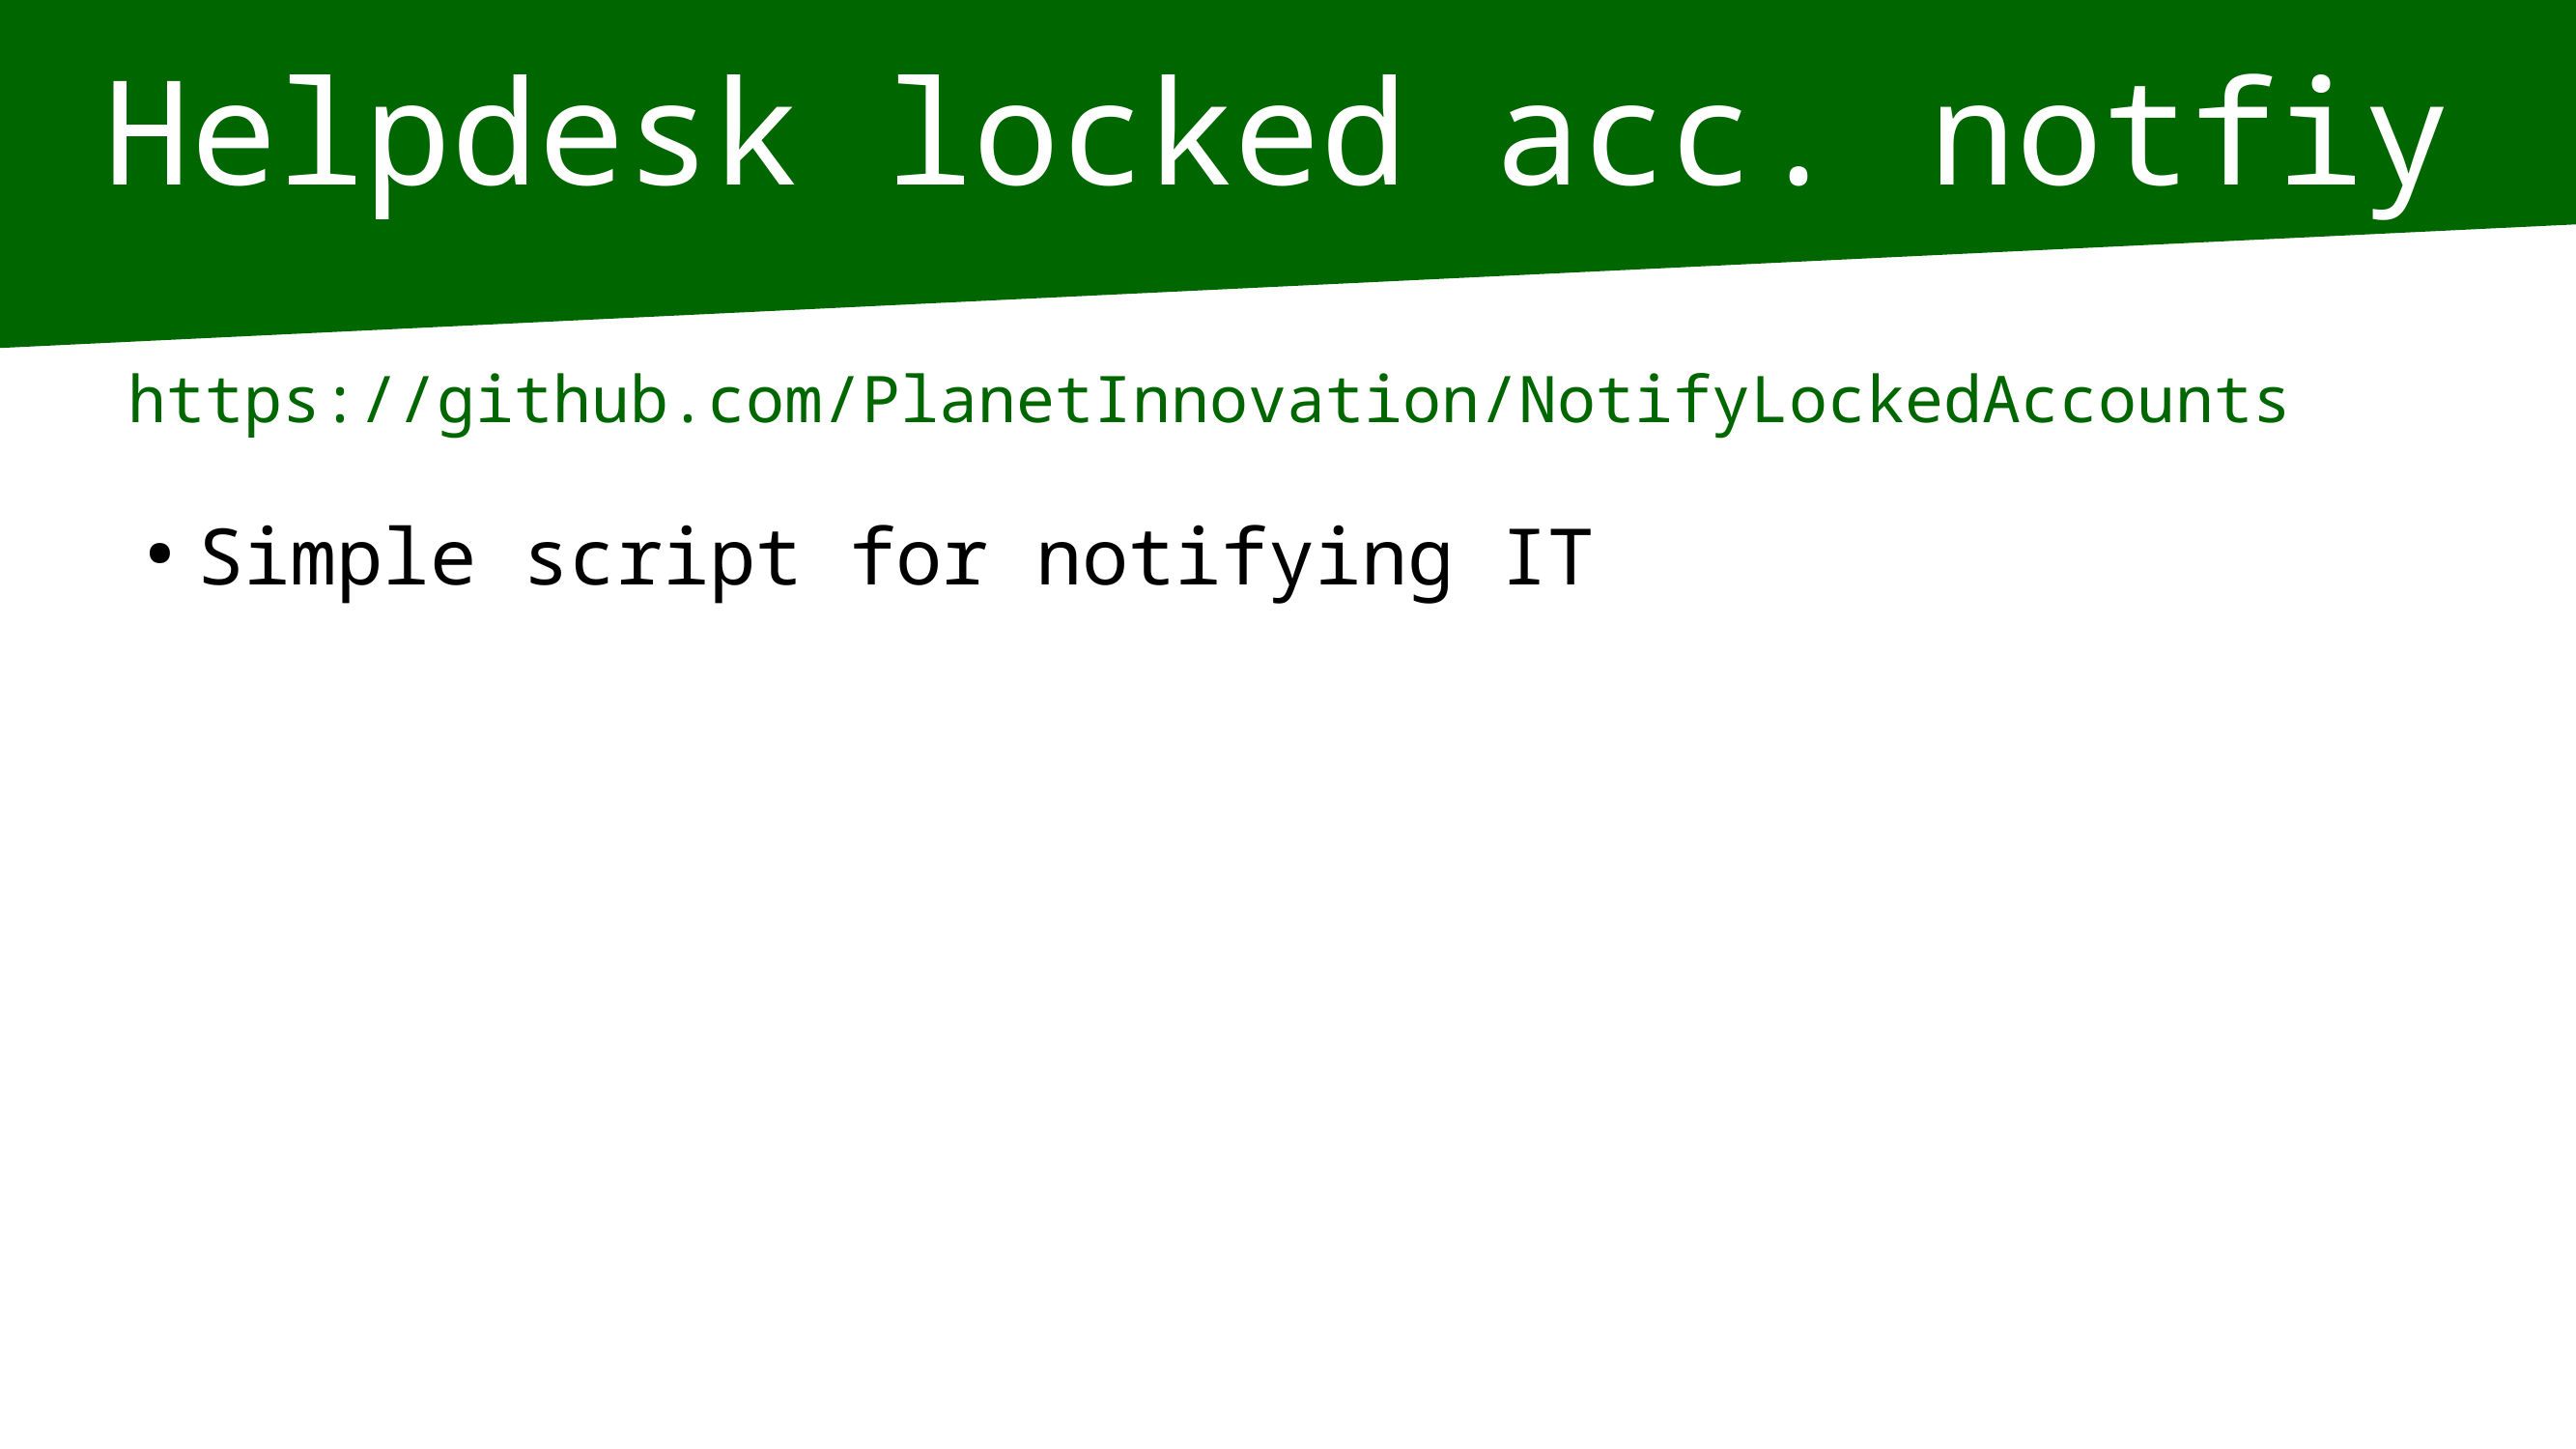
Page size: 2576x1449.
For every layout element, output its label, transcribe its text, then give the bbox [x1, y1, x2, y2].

text_box Helpdesk locked acc. notfiy [0, 22, 2556, 252]
text_box https://github.com/PlanetInnovation/NotifyLockedAccounts [0, 346, 2576, 457]
list Simple script for notifying IT [128, 501, 2448, 1335]
text_box [0, 252, 1998, 346]
text_box [0, 0, 2576, 226]
